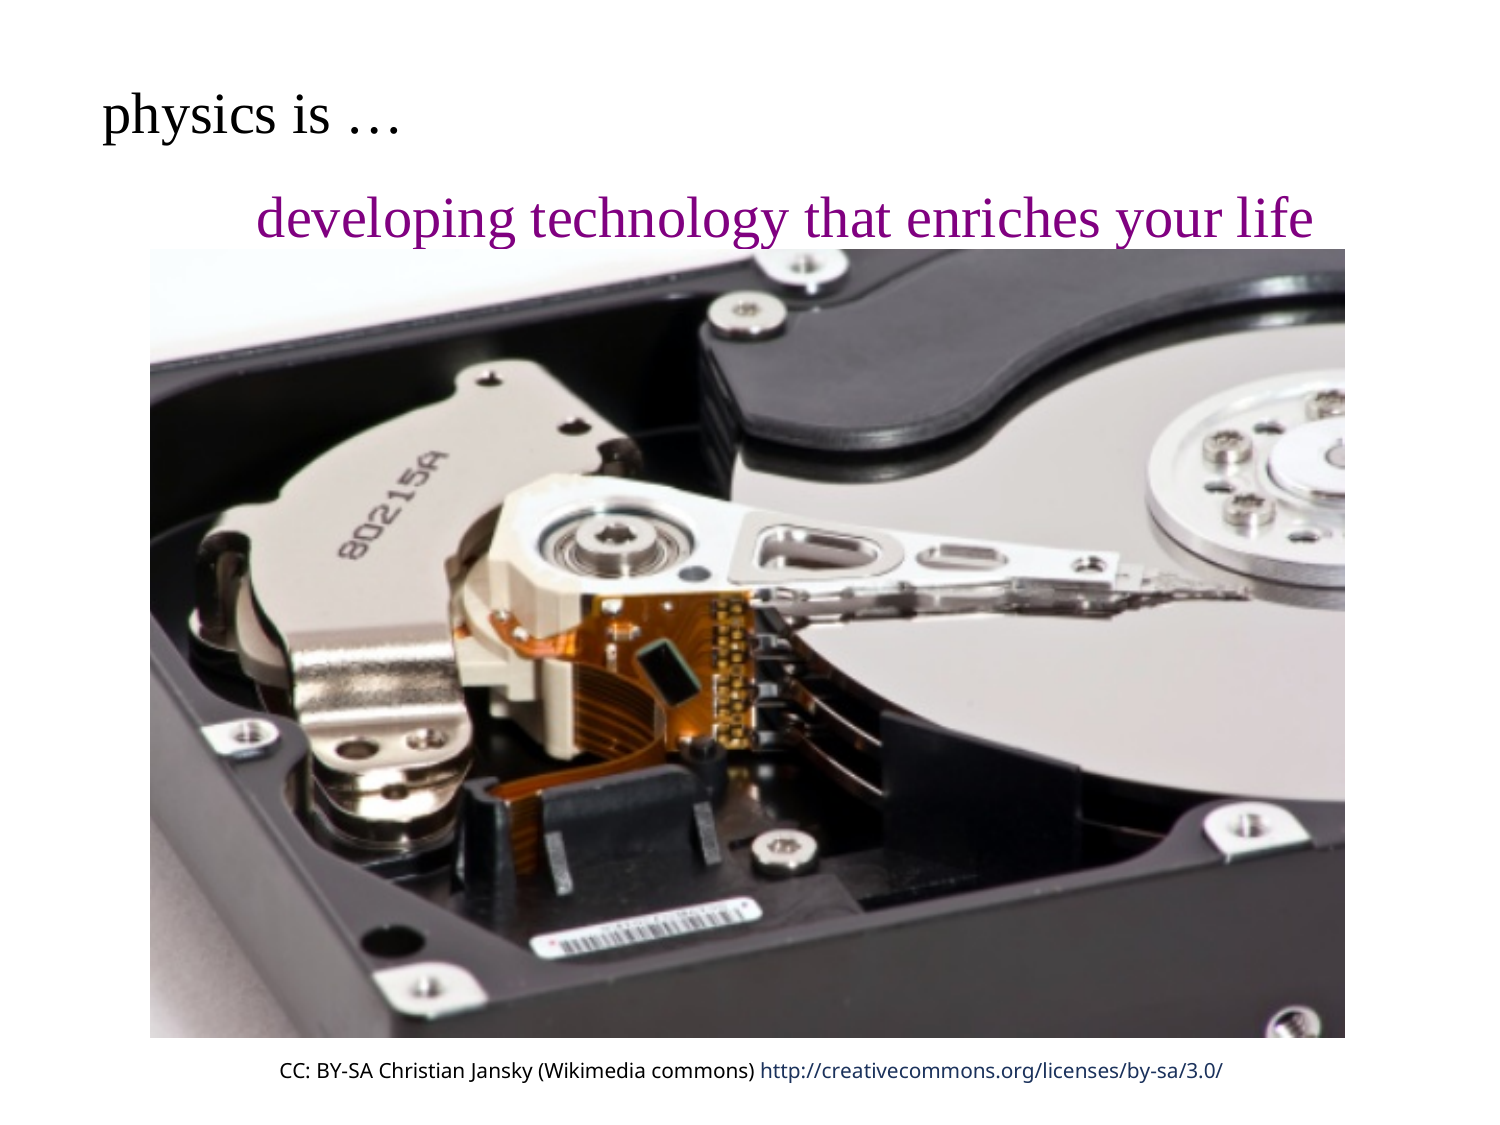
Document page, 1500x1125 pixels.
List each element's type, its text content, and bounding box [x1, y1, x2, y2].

text_box physics is … [87, 67, 419, 153]
text_box developing technology that enriches your life [242, 171, 1330, 249]
text_box CC: BY-SA Christian Jansky (Wikimedia commons) http://creativecommons.org/licenses/by-sa/3.0/ [264, 1050, 1239, 1091]
picture [150, 249, 1345, 1038]
